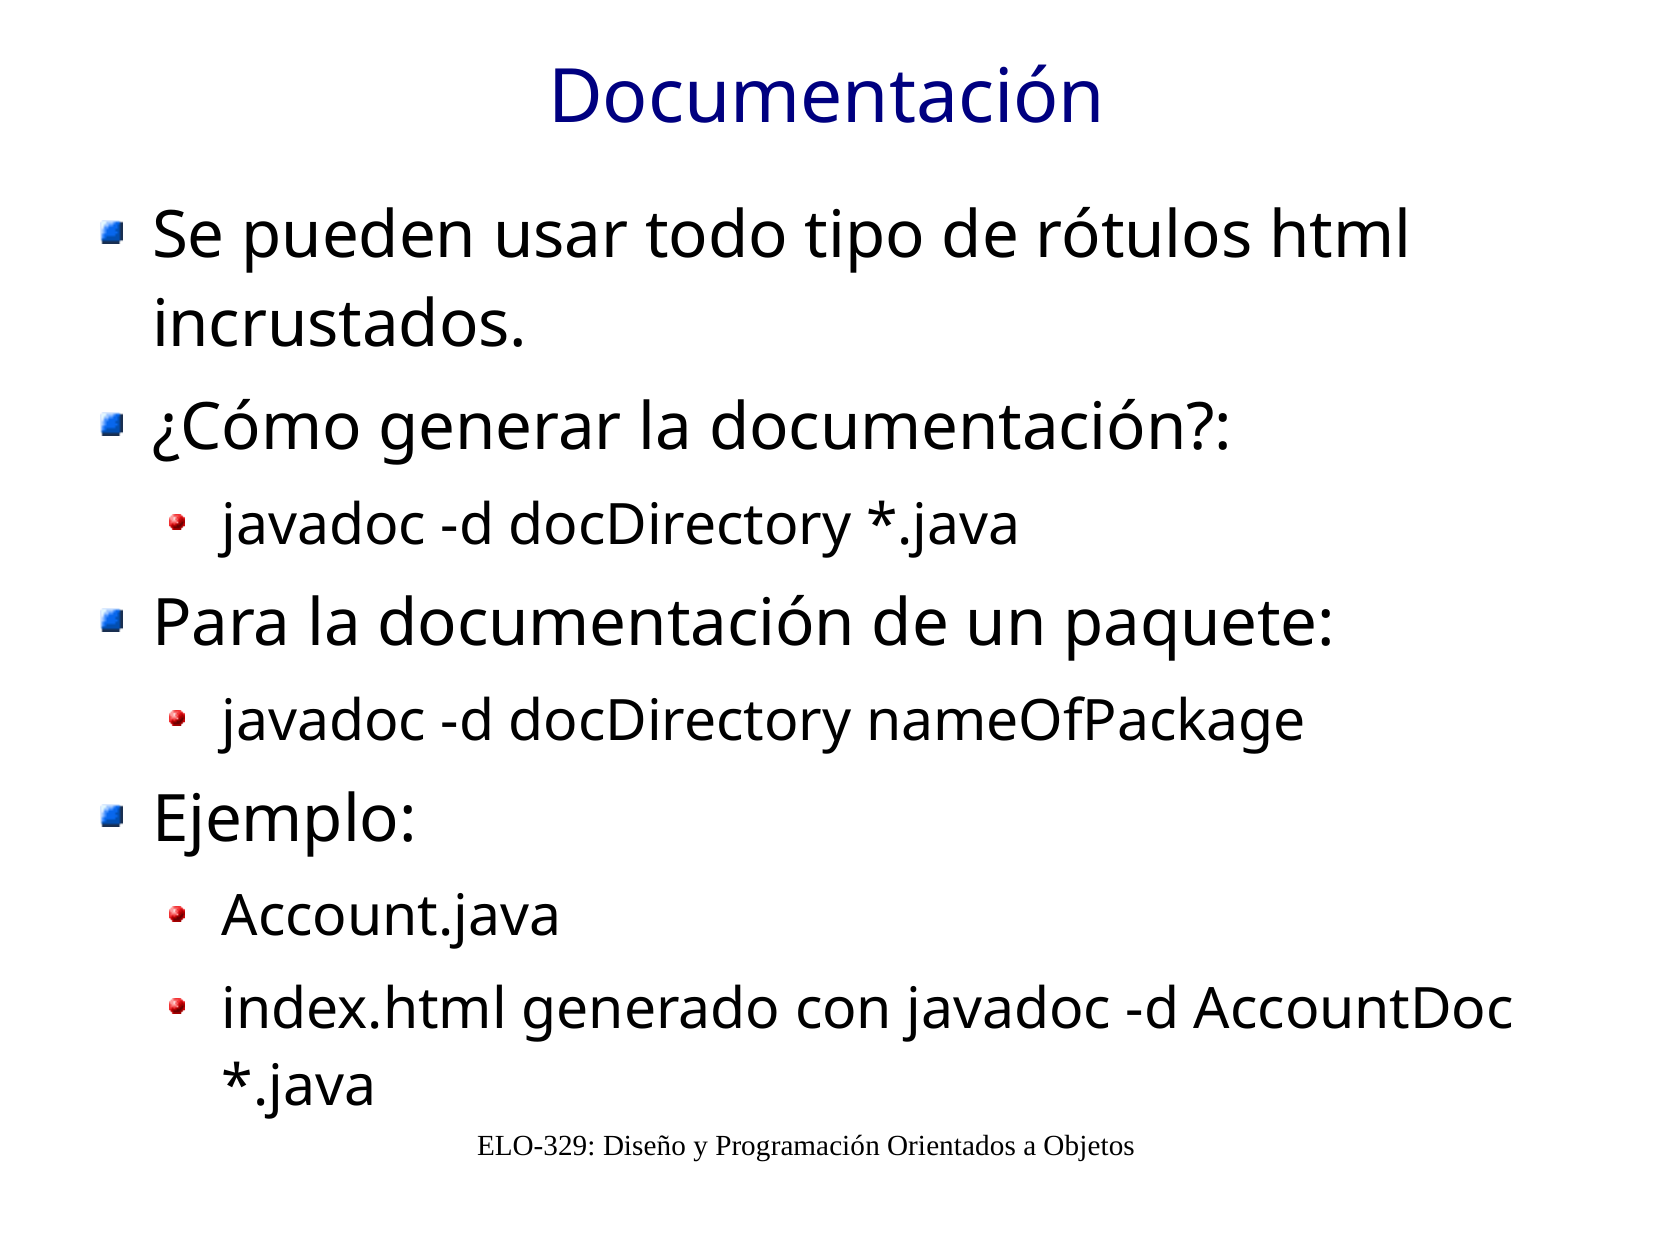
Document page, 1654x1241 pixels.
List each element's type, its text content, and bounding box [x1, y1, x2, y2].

title Documentación [82, 43, 1571, 145]
list Se pueden usar todo tipo de rótulos html incrustados. ¿Cómo generar la documentación?: javadoc -d docDirectory *.java Para la documentación de un paquete: javadoc -d docDirectory nameOfPackage Ejemplo: Account.java index.html generado con javadoc -d AccountDoc *.java [82, 187, 1613, 1126]
